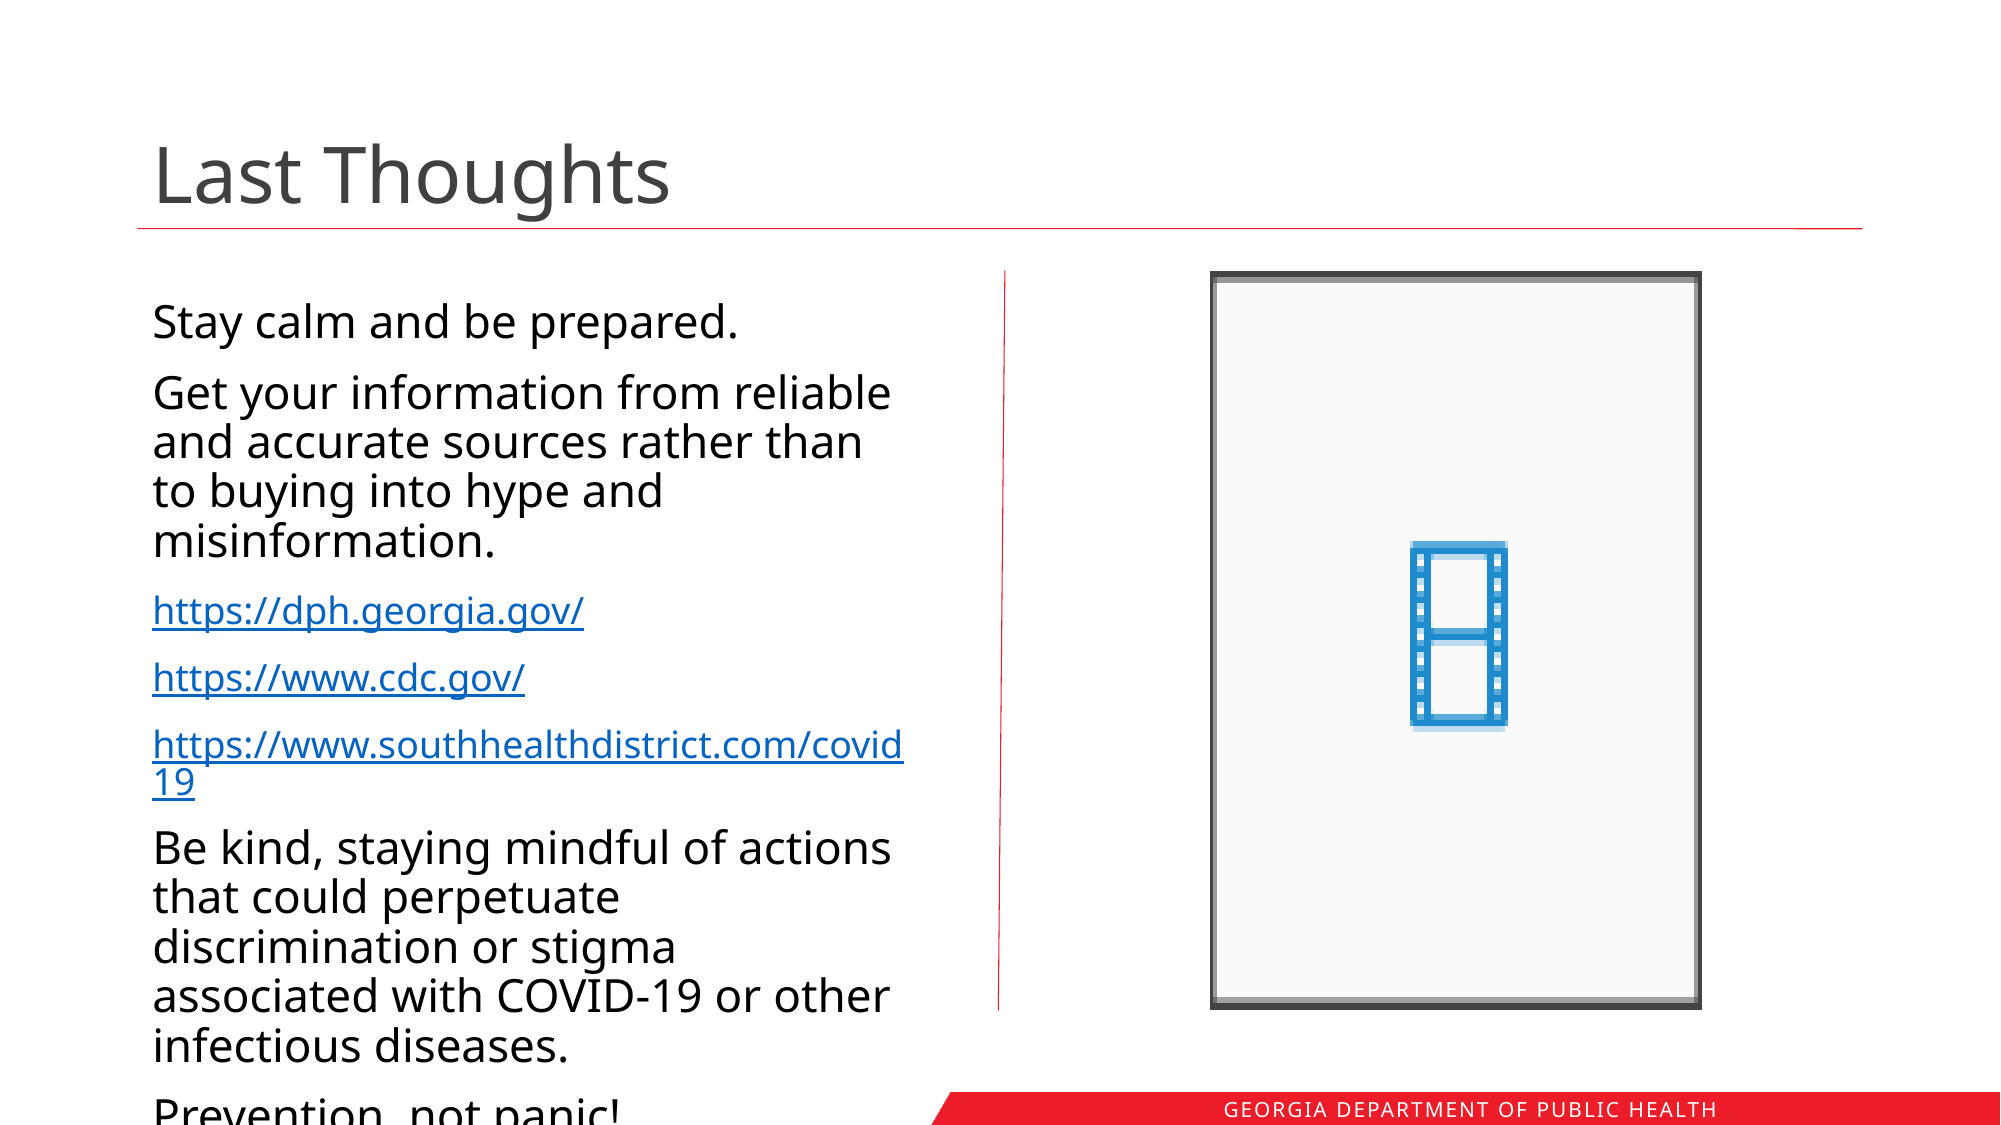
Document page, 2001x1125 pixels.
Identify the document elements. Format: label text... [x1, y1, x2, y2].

list Stay calm and be prepared. Get your information from reliable and accurate sources rather than to buying into hype and misinformation. https://dph.georgia.gov/ https://www.cdc.gov/ https://www.southhealthdistrict.com/covid19 Be kind, staying mindful of actions that could perpetuate discrimination or stigma associated with COVID-19 or other infectious diseases. Prevention, not panic! [137, 291, 930, 1032]
picture [931, 1092, 2000, 1125]
title Last Thoughts [137, 128, 1863, 229]
text_box [1209, 270, 1703, 1011]
